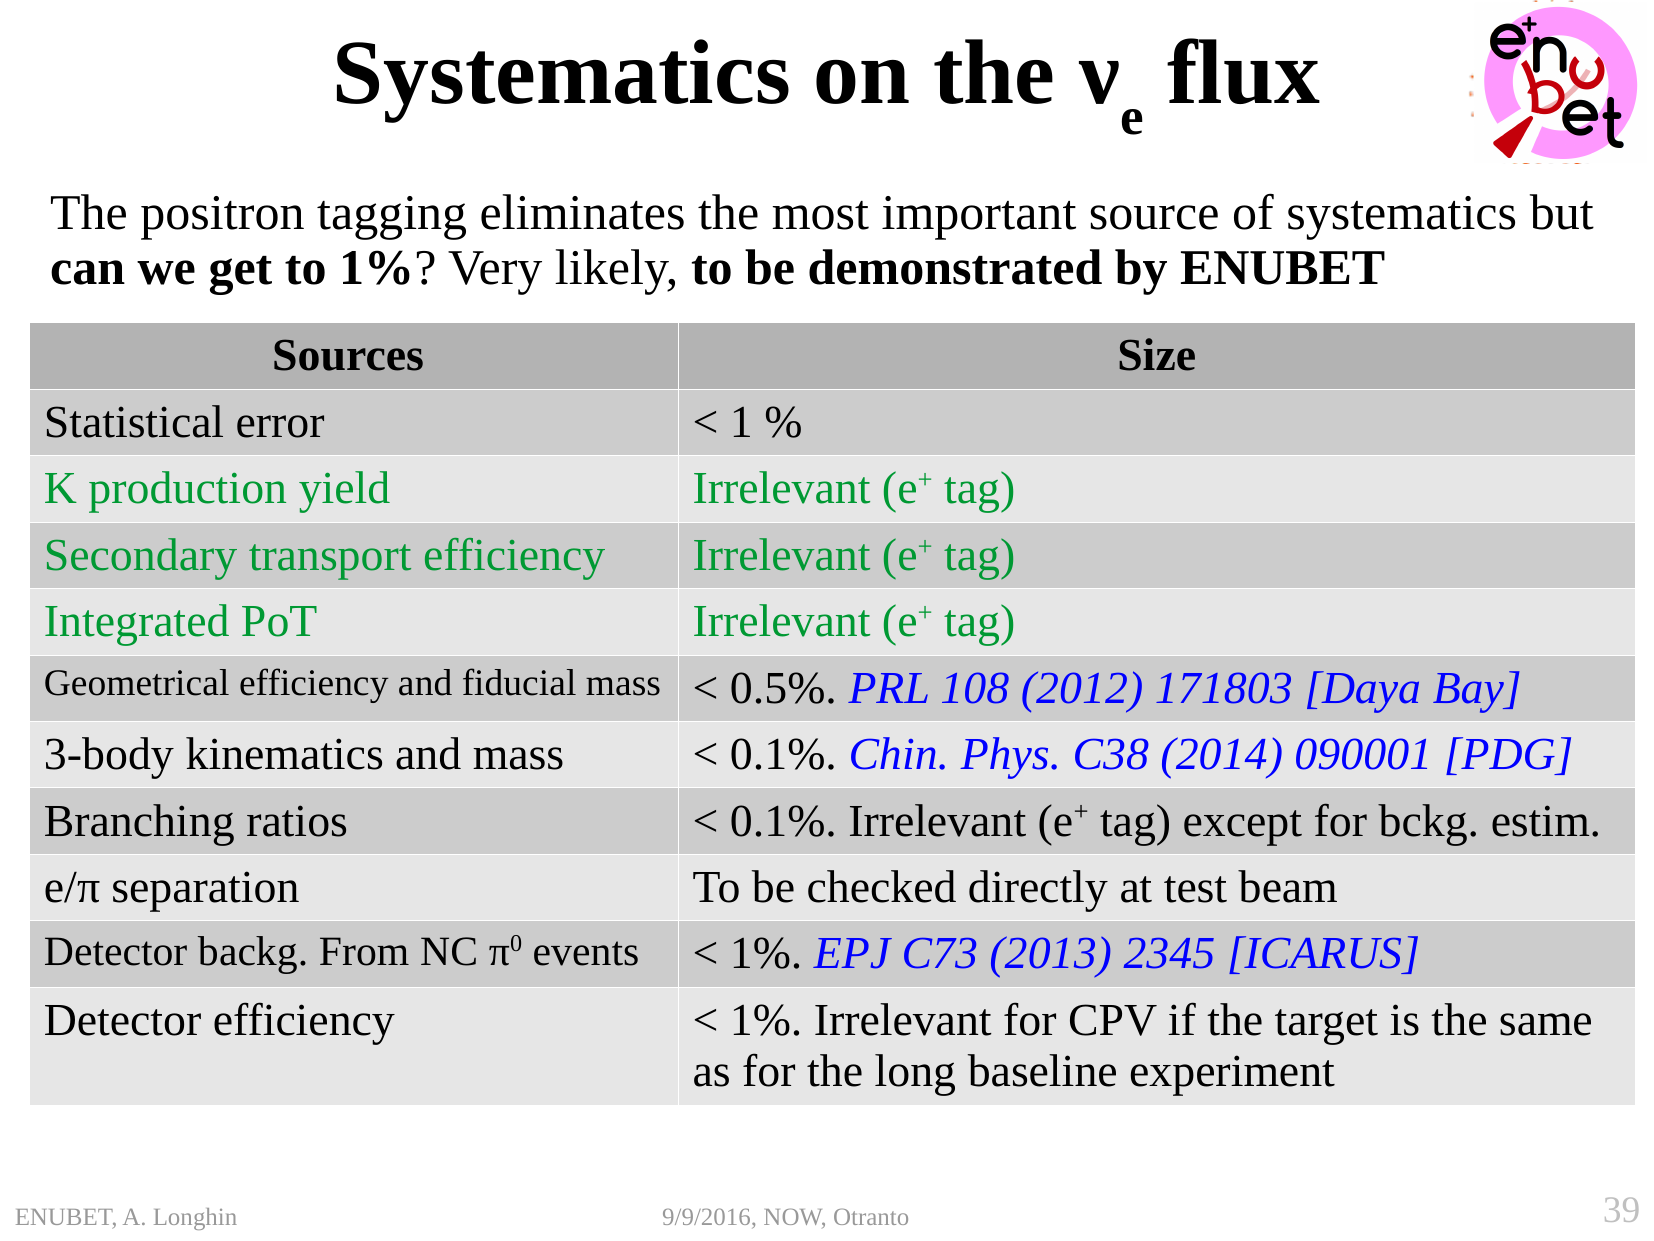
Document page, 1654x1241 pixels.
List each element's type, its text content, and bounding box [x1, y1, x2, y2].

table_cell Irrelevant (e+ tag) [679, 589, 1635, 655]
table_cell < 0.5%. PRL 108 (2012) 171803 [Daya Bay] [679, 656, 1635, 721]
table_cell Branching ratios [30, 788, 678, 854]
table_cell Secondary transport efficiency [30, 523, 678, 588]
text_box The positron tagging eliminates the most important source of systematics but can we get to 1%? Very likely, to be demonstrated by ENUBET [35, 177, 1632, 308]
table_cell < 0.1%. Chin. Phys. C38 (2014) 090001 [PDG] [679, 722, 1635, 787]
table_cell < 1 % [679, 390, 1635, 455]
table_cell Detector efficiency [30, 988, 678, 1105]
table_cell < 0.1%. Irrelevant (e+ tag) except for bckg. estim. [679, 788, 1635, 854]
table_cell < 1%. Irrelevant for CPV if the target is the same as for the long baseline experiment [679, 988, 1635, 1105]
table_cell K production yield [30, 456, 678, 522]
table_cell Integrated PoT [30, 589, 678, 655]
picture [1463, 0, 1653, 164]
table_cell To be checked directly at test beam [679, 855, 1635, 920]
table_cell Statistical error [30, 390, 678, 455]
table_cell 3-body kinematics and mass [30, 722, 678, 787]
table_cell < 1%. EPJ C73 (2013) 2345 [ICARUS] [679, 921, 1635, 987]
table_cell e/π separation [30, 855, 678, 920]
table_header Size [679, 323, 1635, 389]
table_cell Irrelevant (e+ tag) [679, 456, 1635, 522]
table_header Sources [30, 323, 678, 389]
table_cell Geometrical efficiency and fiducial mass [30, 656, 678, 721]
table_cell Detector backg. From NC π0 events [30, 921, 678, 987]
table_cell Irrelevant (e+ tag) [679, 523, 1635, 588]
title Systematics on the νe flux [82, 21, 1571, 146]
